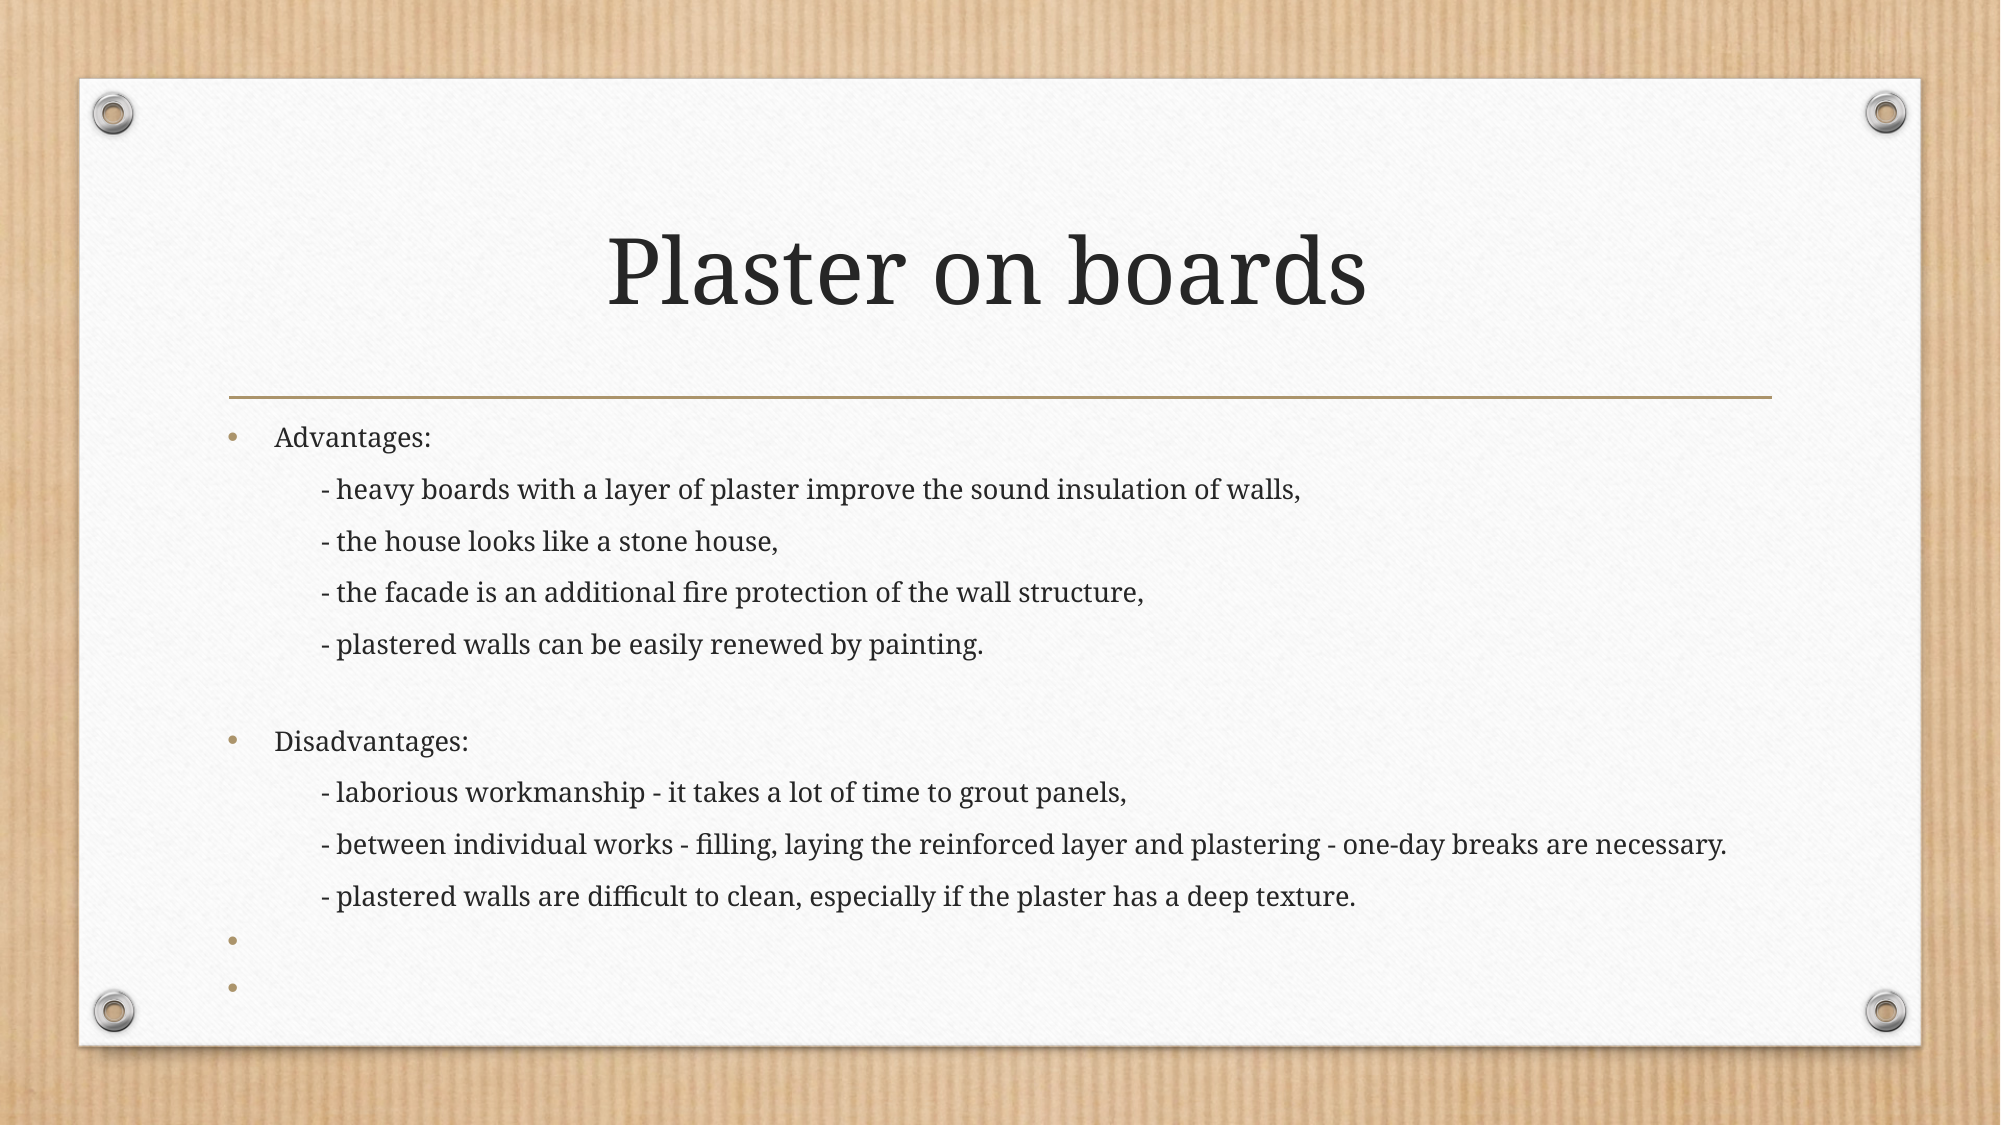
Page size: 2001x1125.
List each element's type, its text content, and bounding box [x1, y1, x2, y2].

title Plaster on boards [212, 161, 1788, 376]
list Advantages: - heavy boards with a layer of plaster improve the sound insulation of walls, - the house looks like a stone house, - the facade is an additional fire protection of the wall structure, - plastered walls can be easily renewed by painting. Disadvantages: - laborious workmanship - it takes a lot of time to grout panels, - between individual works - filling, laying the reinforced layer and plastering - one-day breaks are necessary. - plastered walls are difficult to clean, especially if the plaster has a deep texture. [212, 419, 1788, 964]
